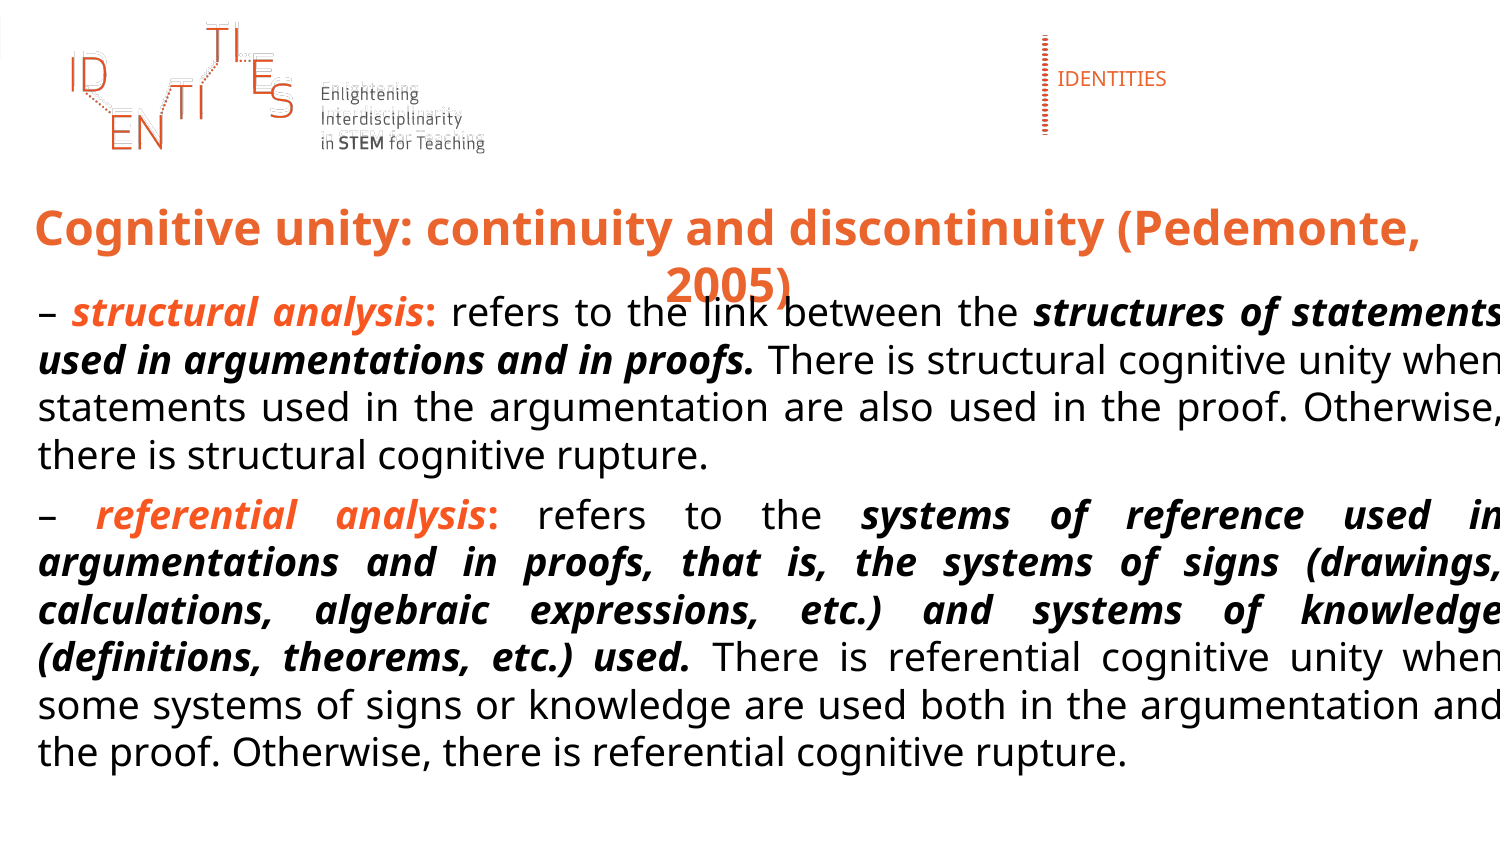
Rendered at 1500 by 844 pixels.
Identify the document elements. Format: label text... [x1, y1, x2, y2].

text_box – structural analysis: refers to the link between the structures of statements used in argumentations and in proofs. There is structural cognitive unity when statements used in the argumentation are also used in the proof. Otherwise, there is structural cognitive rupture. – referential analysis: refers to the systems of reference used in argumentations and in proofs, that is, the systems of signs (drawings, calculations, algebraic expressions, etc.) and systems of knowledge (definitions, theorems, etc.) used. There is referential cognitive unity when some systems of signs or knowledge are used both in the argumentation and the proof. Otherwise, there is referential cognitive rupture. [22, 272, 1500, 795]
picture [1042, 35, 1051, 134]
text_box Cognitive unity: continuity and discontinuity (Pedemonte, 2005) [23, 134, 1500, 226]
picture [71, 18, 485, 134]
text_box IDENTITIES [1046, 60, 1444, 109]
